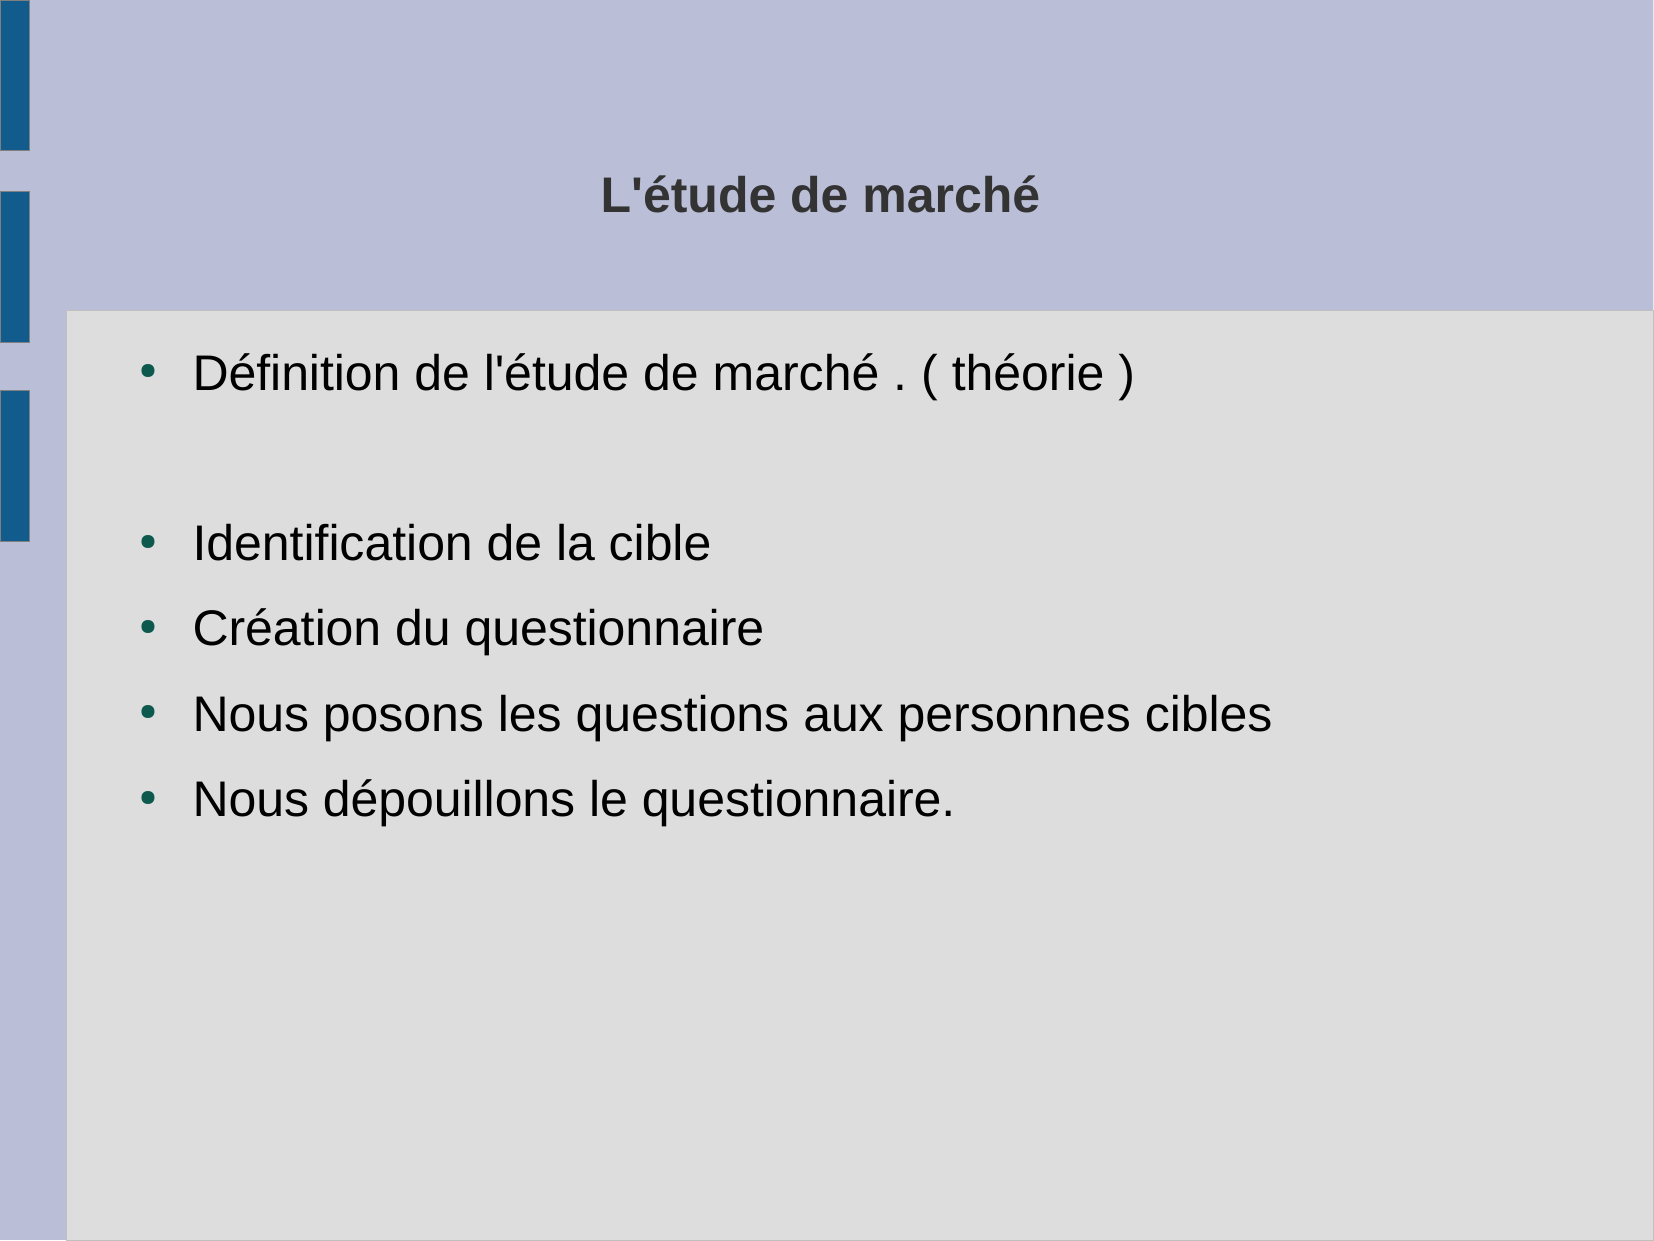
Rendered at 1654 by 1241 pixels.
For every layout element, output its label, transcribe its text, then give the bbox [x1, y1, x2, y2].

title L'étude de marché [121, 91, 1534, 299]
list Définition de l'étude de marché . ( théorie ) Identification de la cible Création du questionnaire Nous posons les questions aux personnes cibles Nous dépouillons le questionnaire. [121, 344, 1534, 1127]
